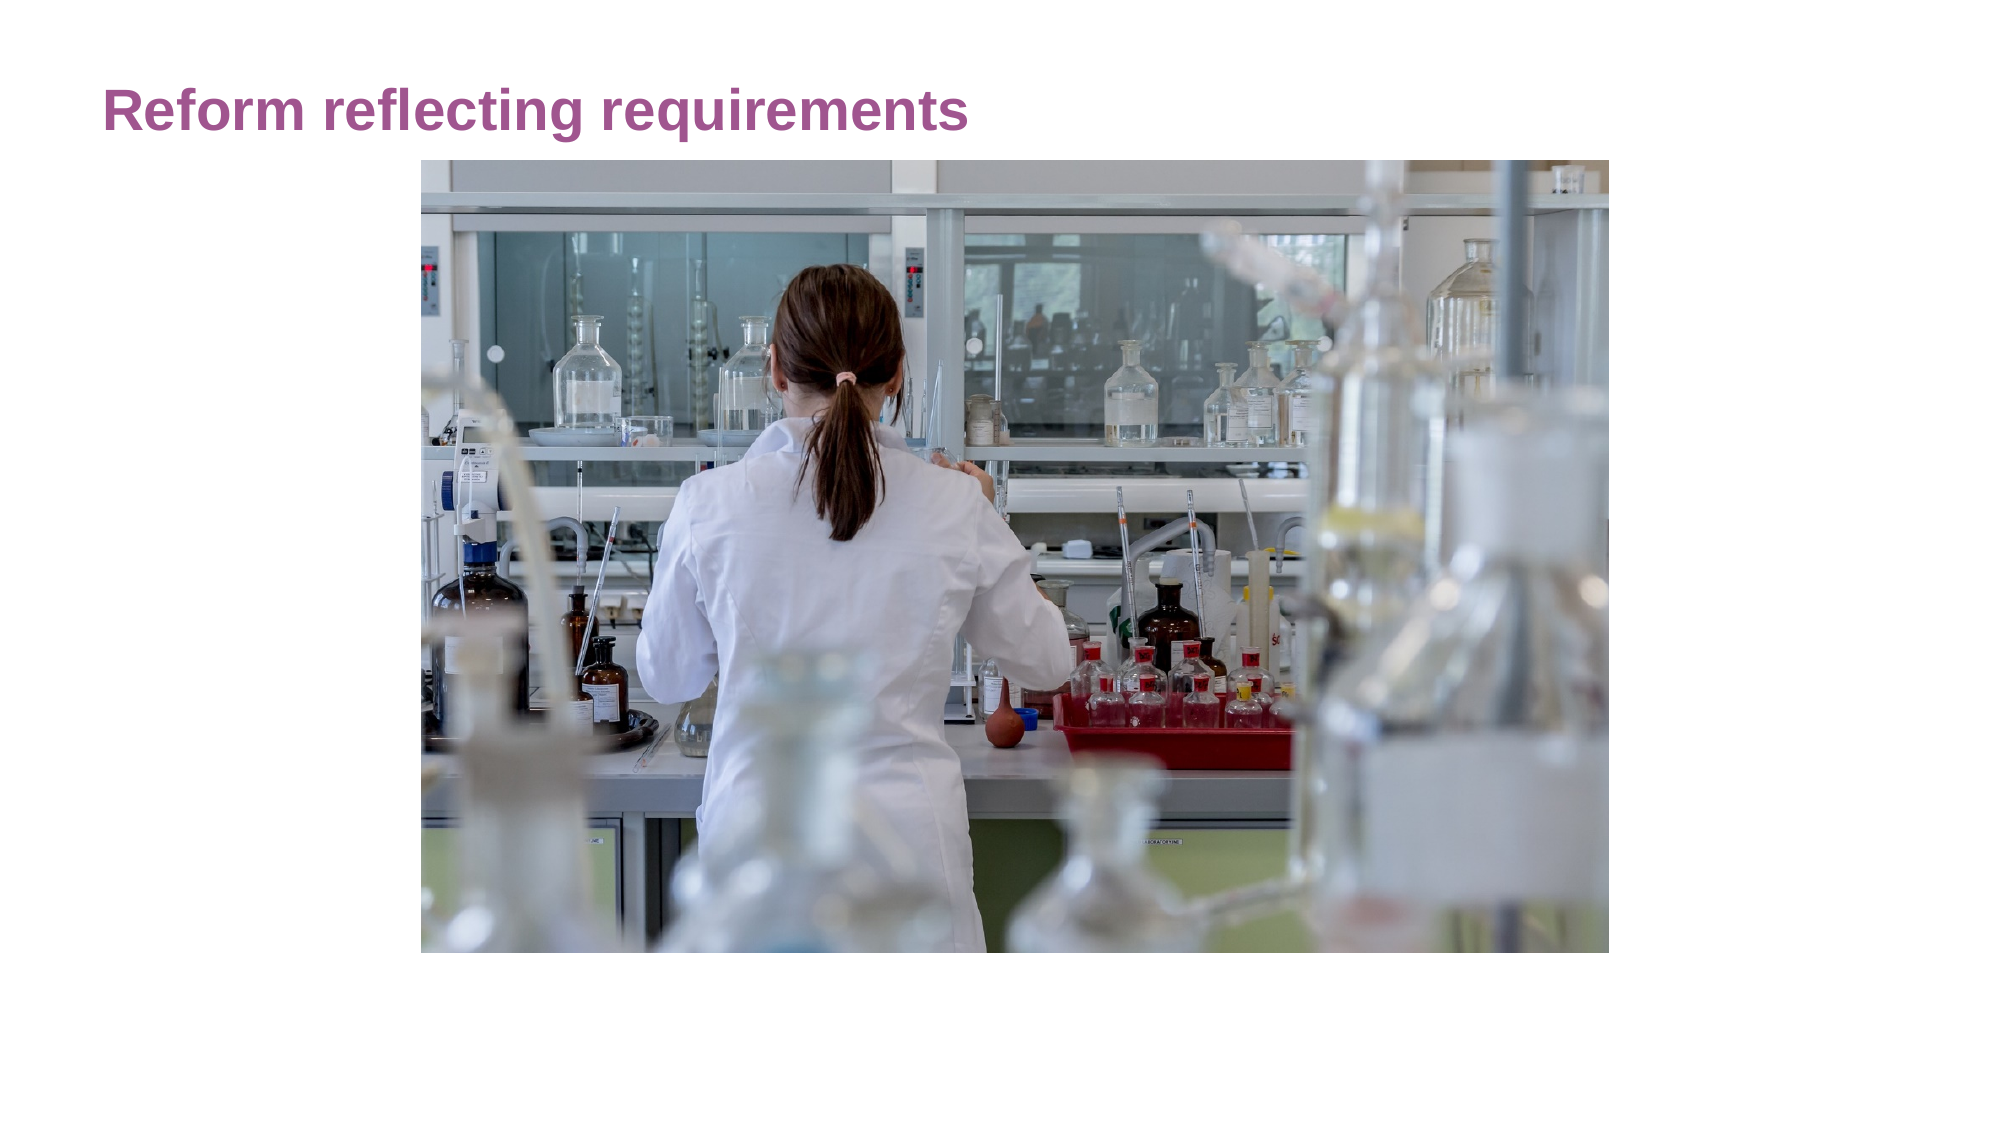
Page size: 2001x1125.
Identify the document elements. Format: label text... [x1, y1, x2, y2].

picture [421, 160, 1609, 953]
title Reform reflecting requirements [102, 66, 1491, 161]
